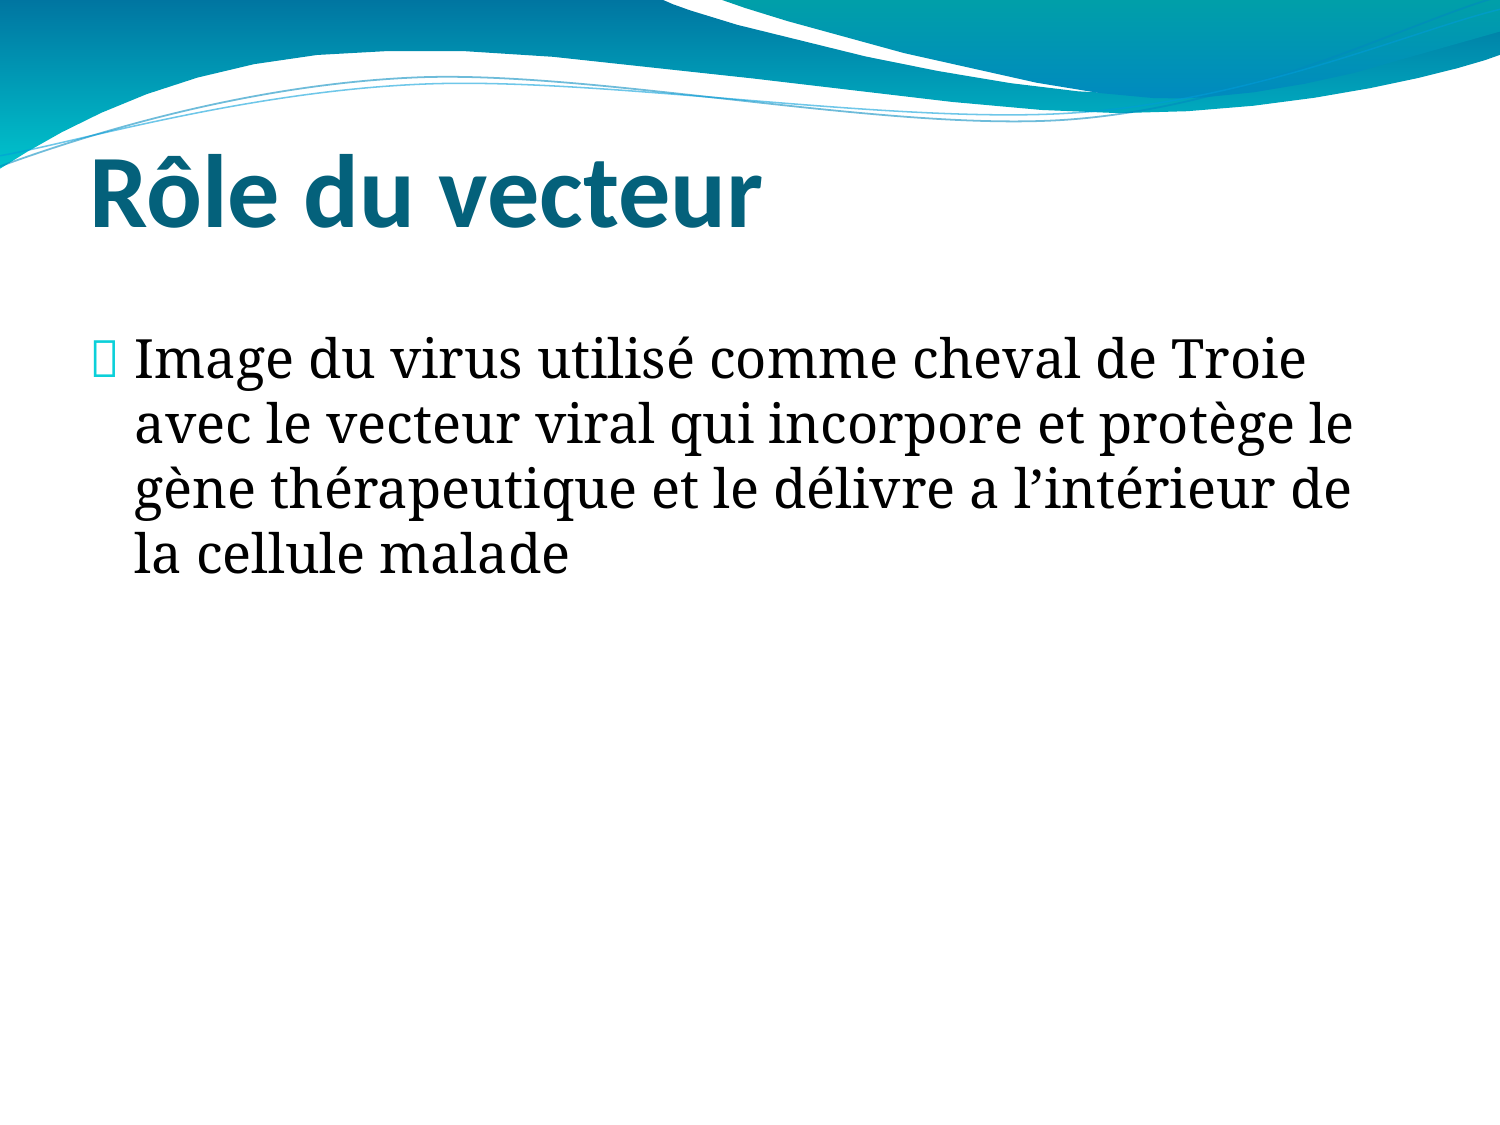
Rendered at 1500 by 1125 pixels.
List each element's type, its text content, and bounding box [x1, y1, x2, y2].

list Image du virus utilisé comme cheval de Troie avec le vecteur viral qui incorpore et protège le gène thérapeutique et le délivre a l’intérieur de la cellule malade [75, 317, 1425, 1038]
title Rôle du vecteur [75, 115, 1425, 317]
